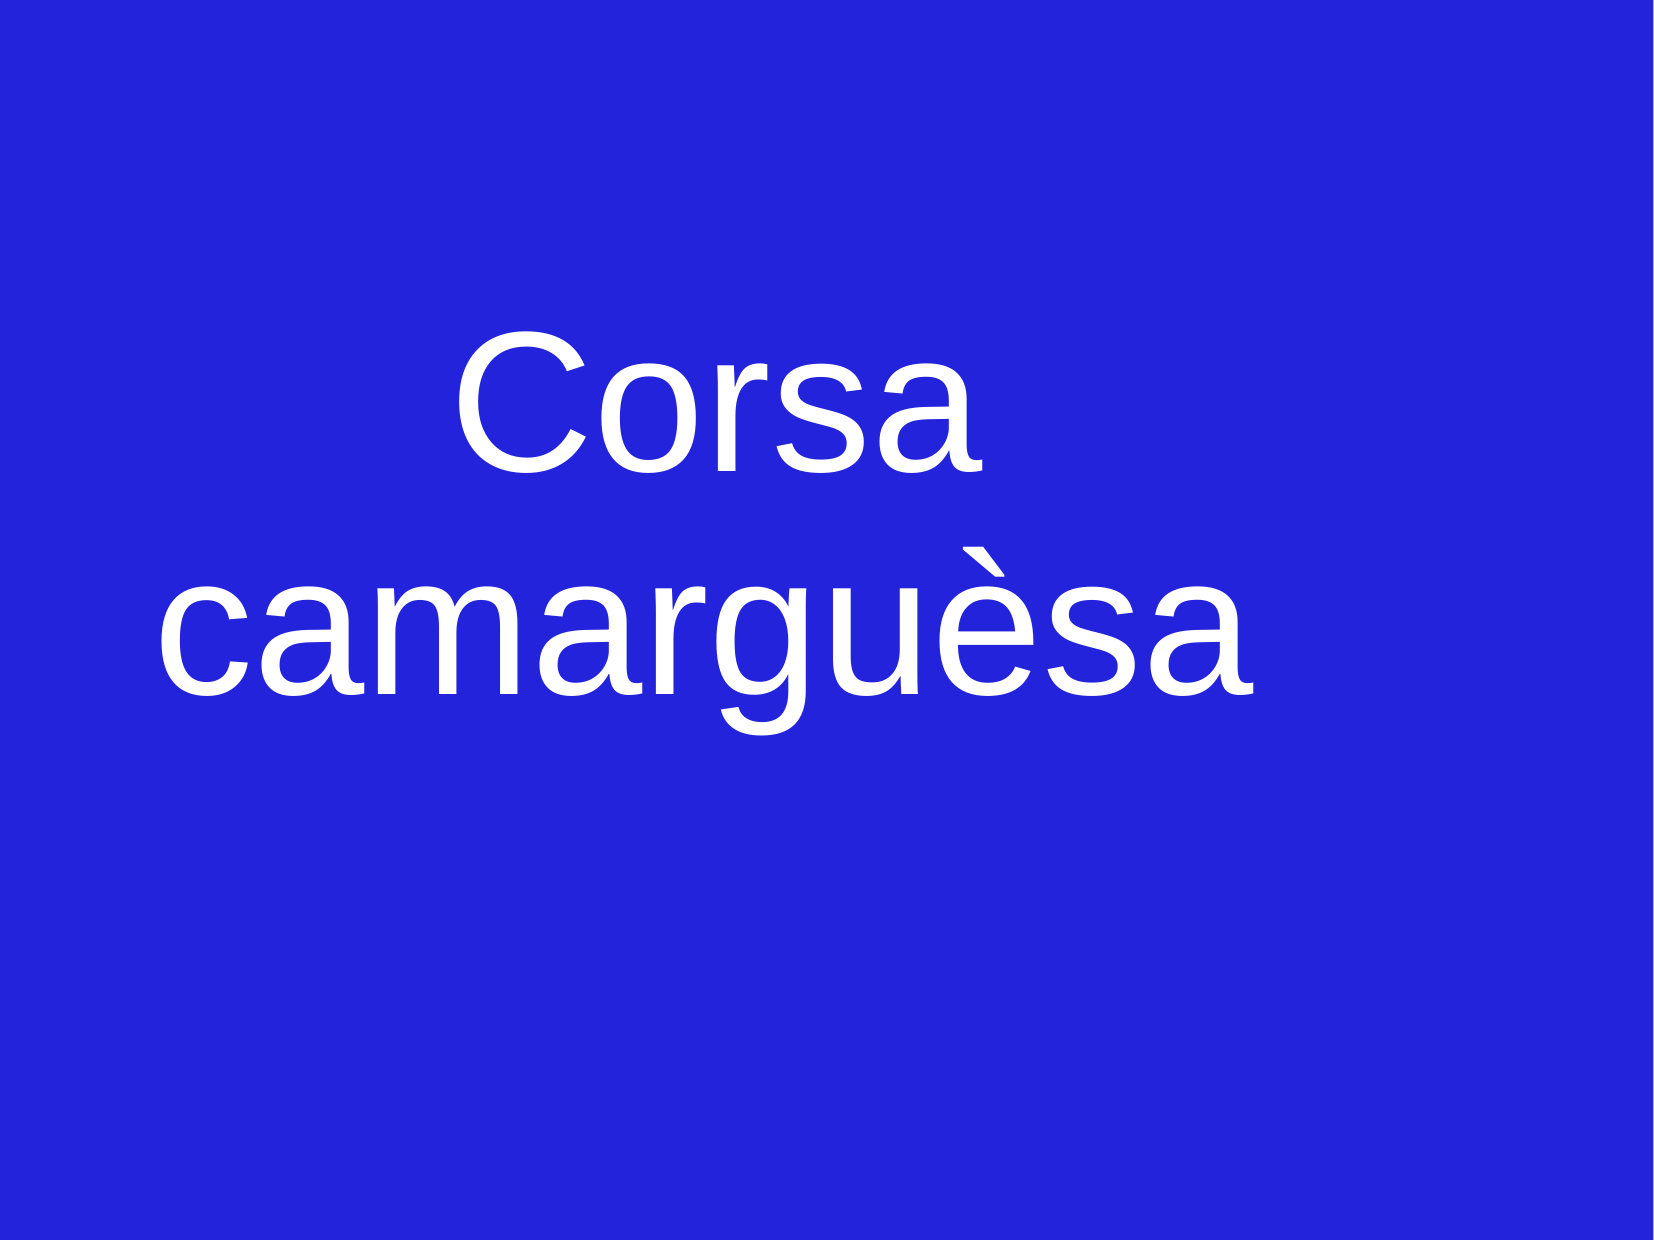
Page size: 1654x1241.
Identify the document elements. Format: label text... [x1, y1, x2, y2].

list Corsa camarguèsa [82, 290, 1571, 1109]
